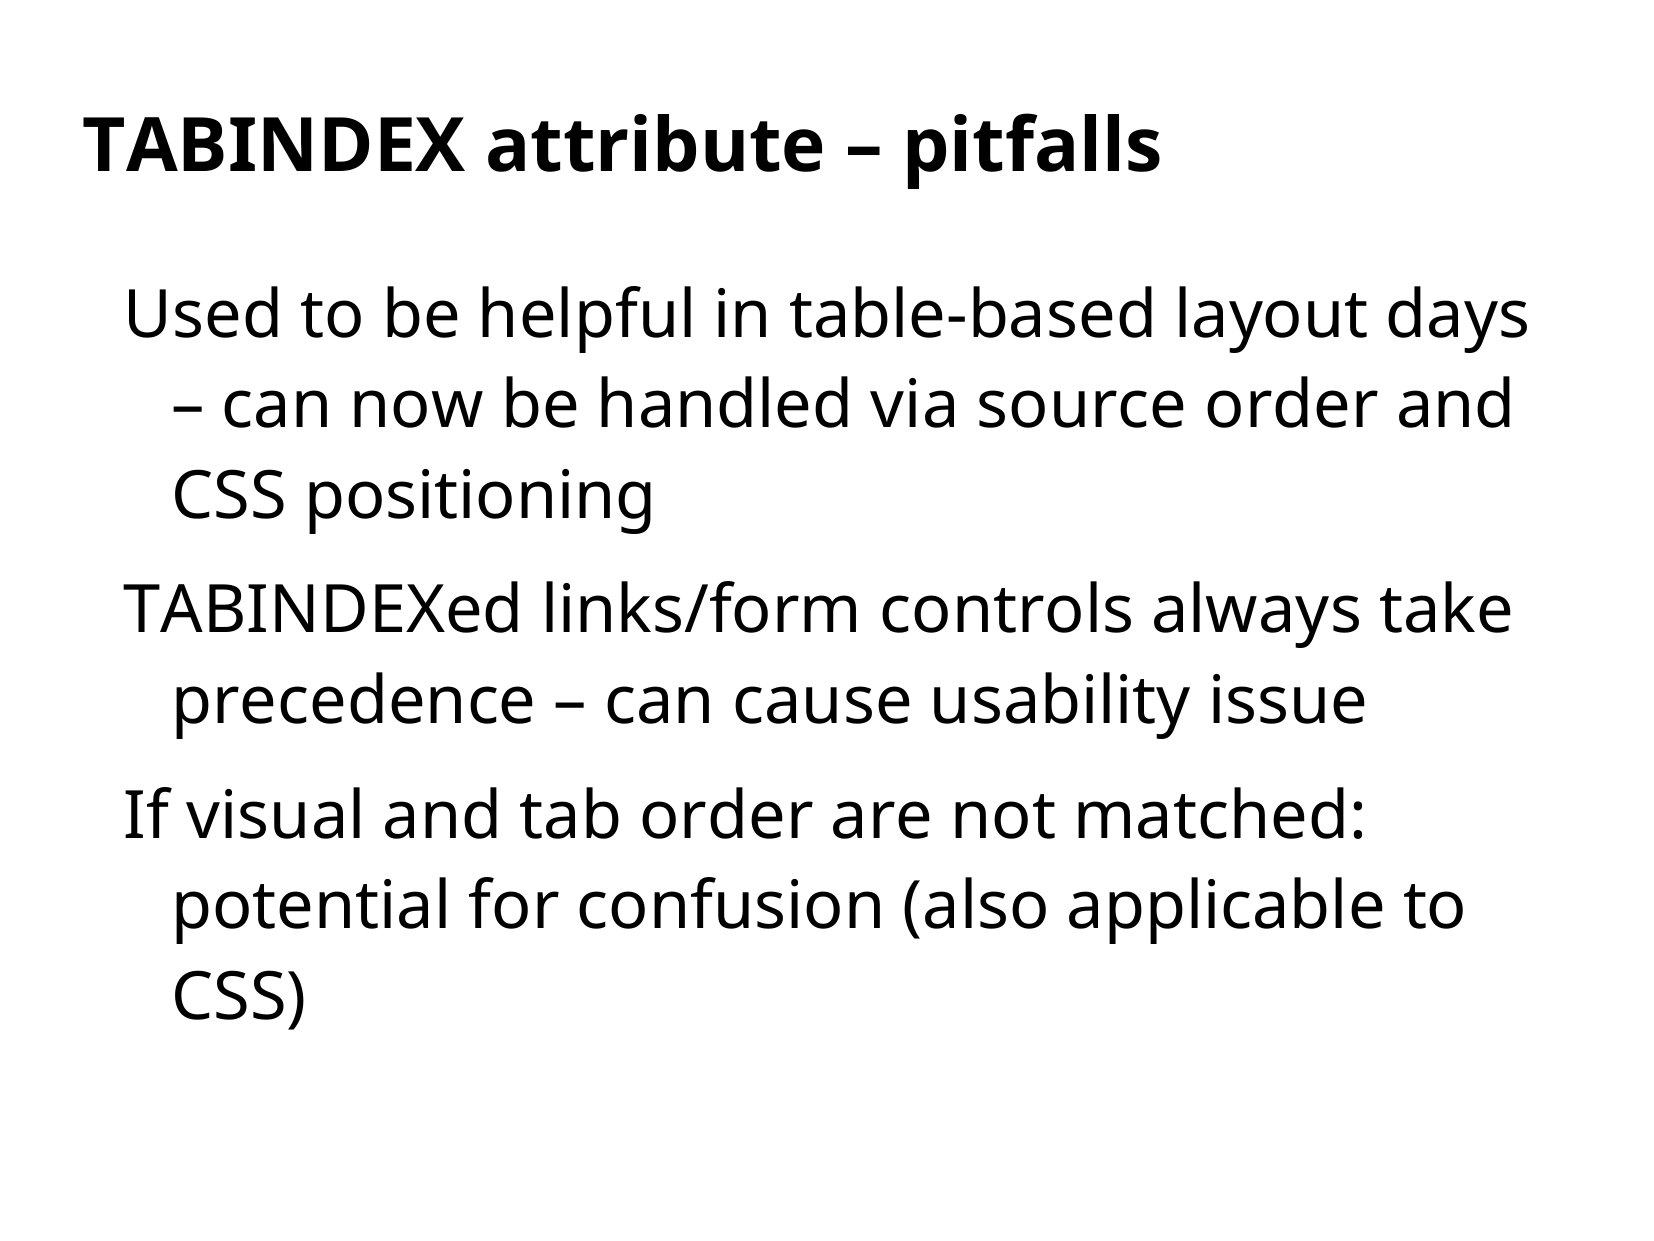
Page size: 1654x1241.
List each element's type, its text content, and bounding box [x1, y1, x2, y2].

list Used to be helpful in table-based layout days – can now be handled via source order and CSS positioning TABINDEXed links/form controls always take precedence – can cause usability issue If visual and tab order are not matched: potential for confusion (also applicable to CSS) [82, 265, 1571, 1137]
title TABINDEX attribute – pitfalls [82, 86, 1571, 200]
